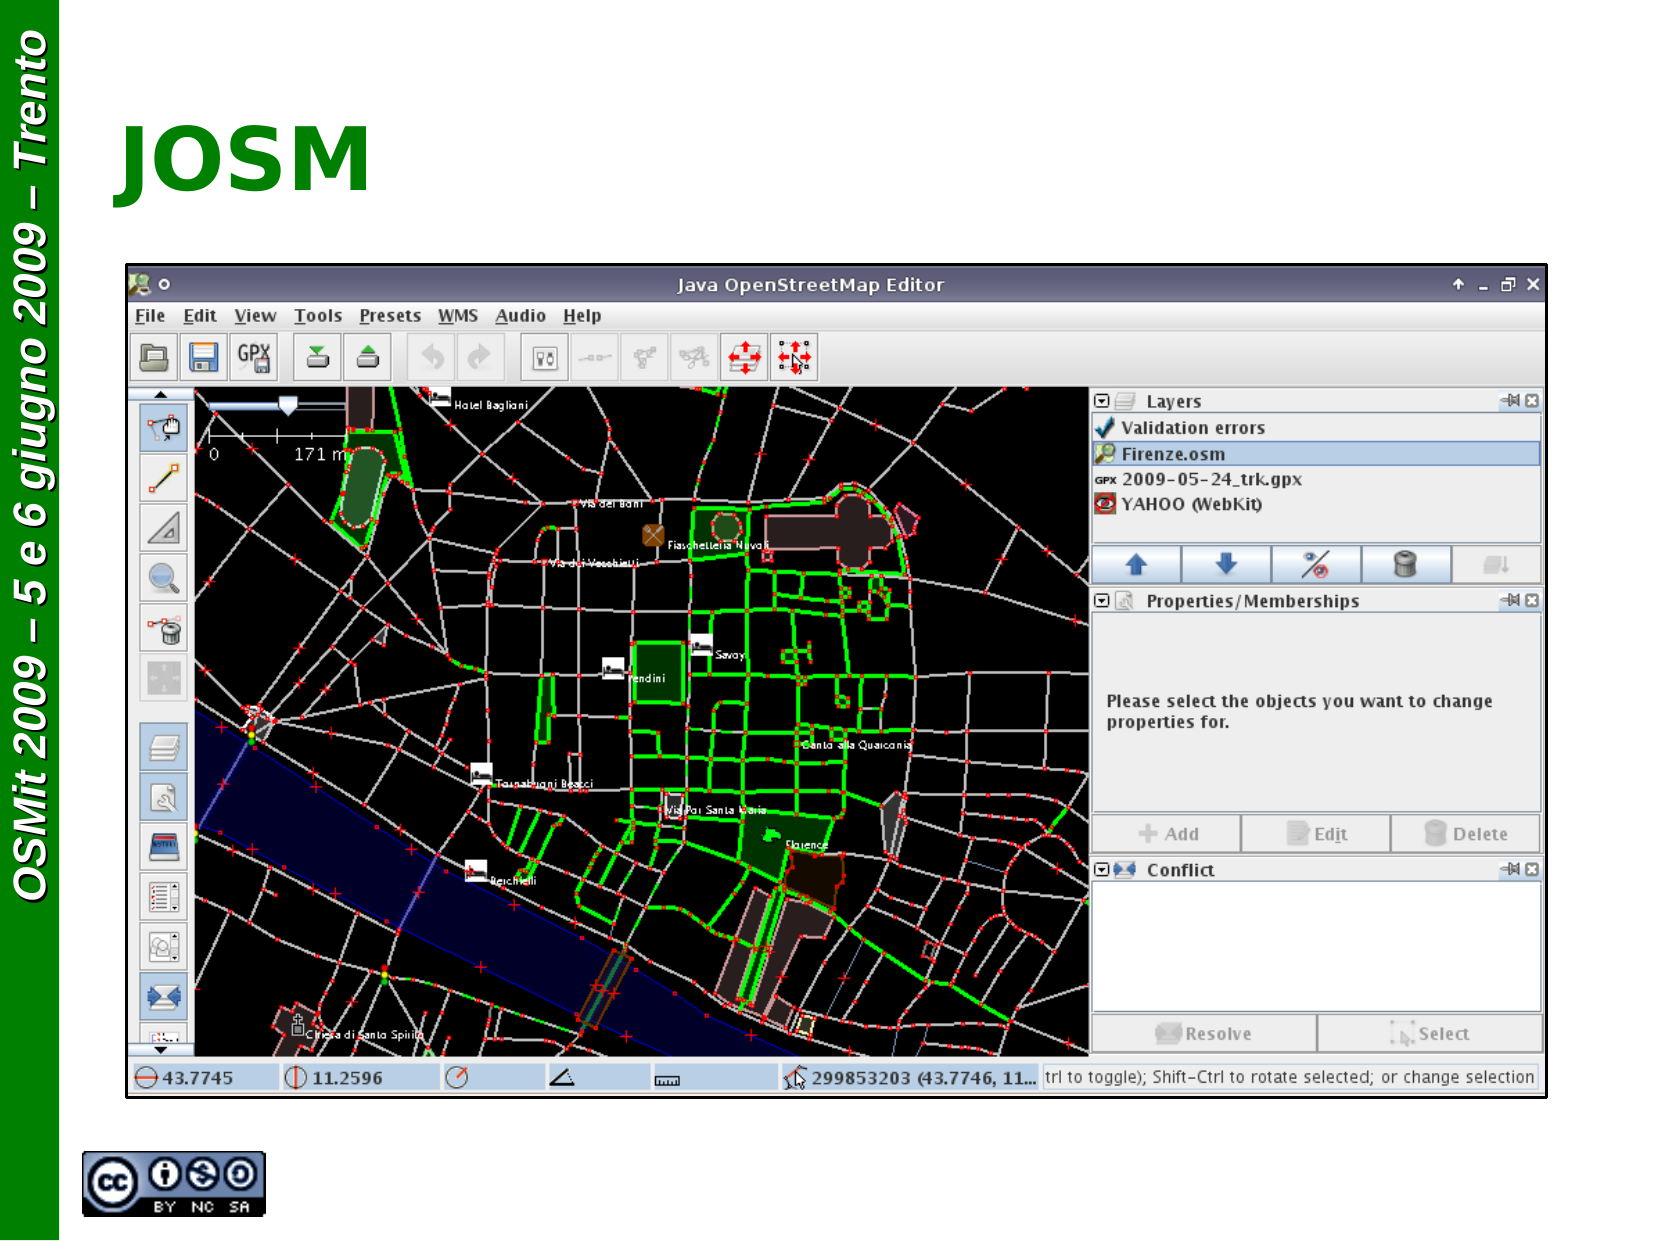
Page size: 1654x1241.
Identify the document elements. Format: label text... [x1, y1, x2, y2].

picture [82, 1151, 266, 1217]
title JOSM [118, 64, 1394, 257]
picture [127, 265, 1546, 1097]
